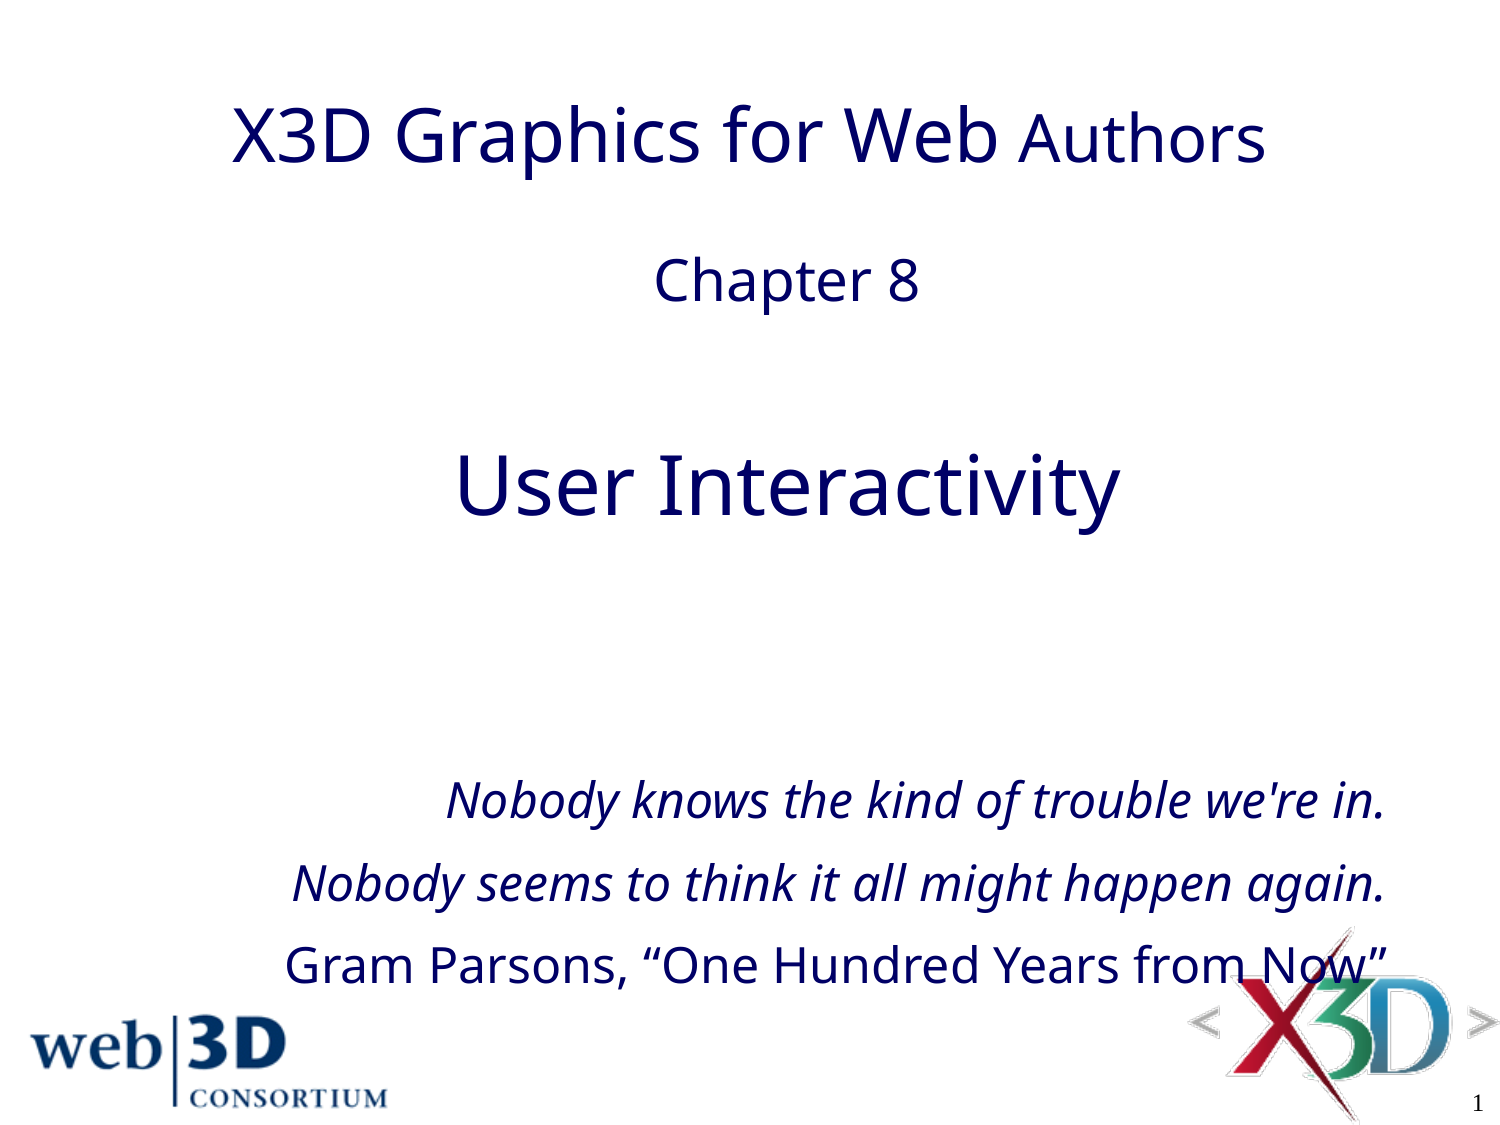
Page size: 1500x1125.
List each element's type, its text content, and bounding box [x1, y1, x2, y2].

title X3D Graphics for Web Authors [112, 29, 1388, 233]
picture [1187, 926, 1500, 1125]
picture [12, 998, 413, 1118]
subtitle Chapter 8 User Interactivity Nobody knows the kind of trouble we're in. Nobody seems to think it all might happen again. Gram Parsons, “One Hundred Years from Now” [112, 237, 1388, 1001]
